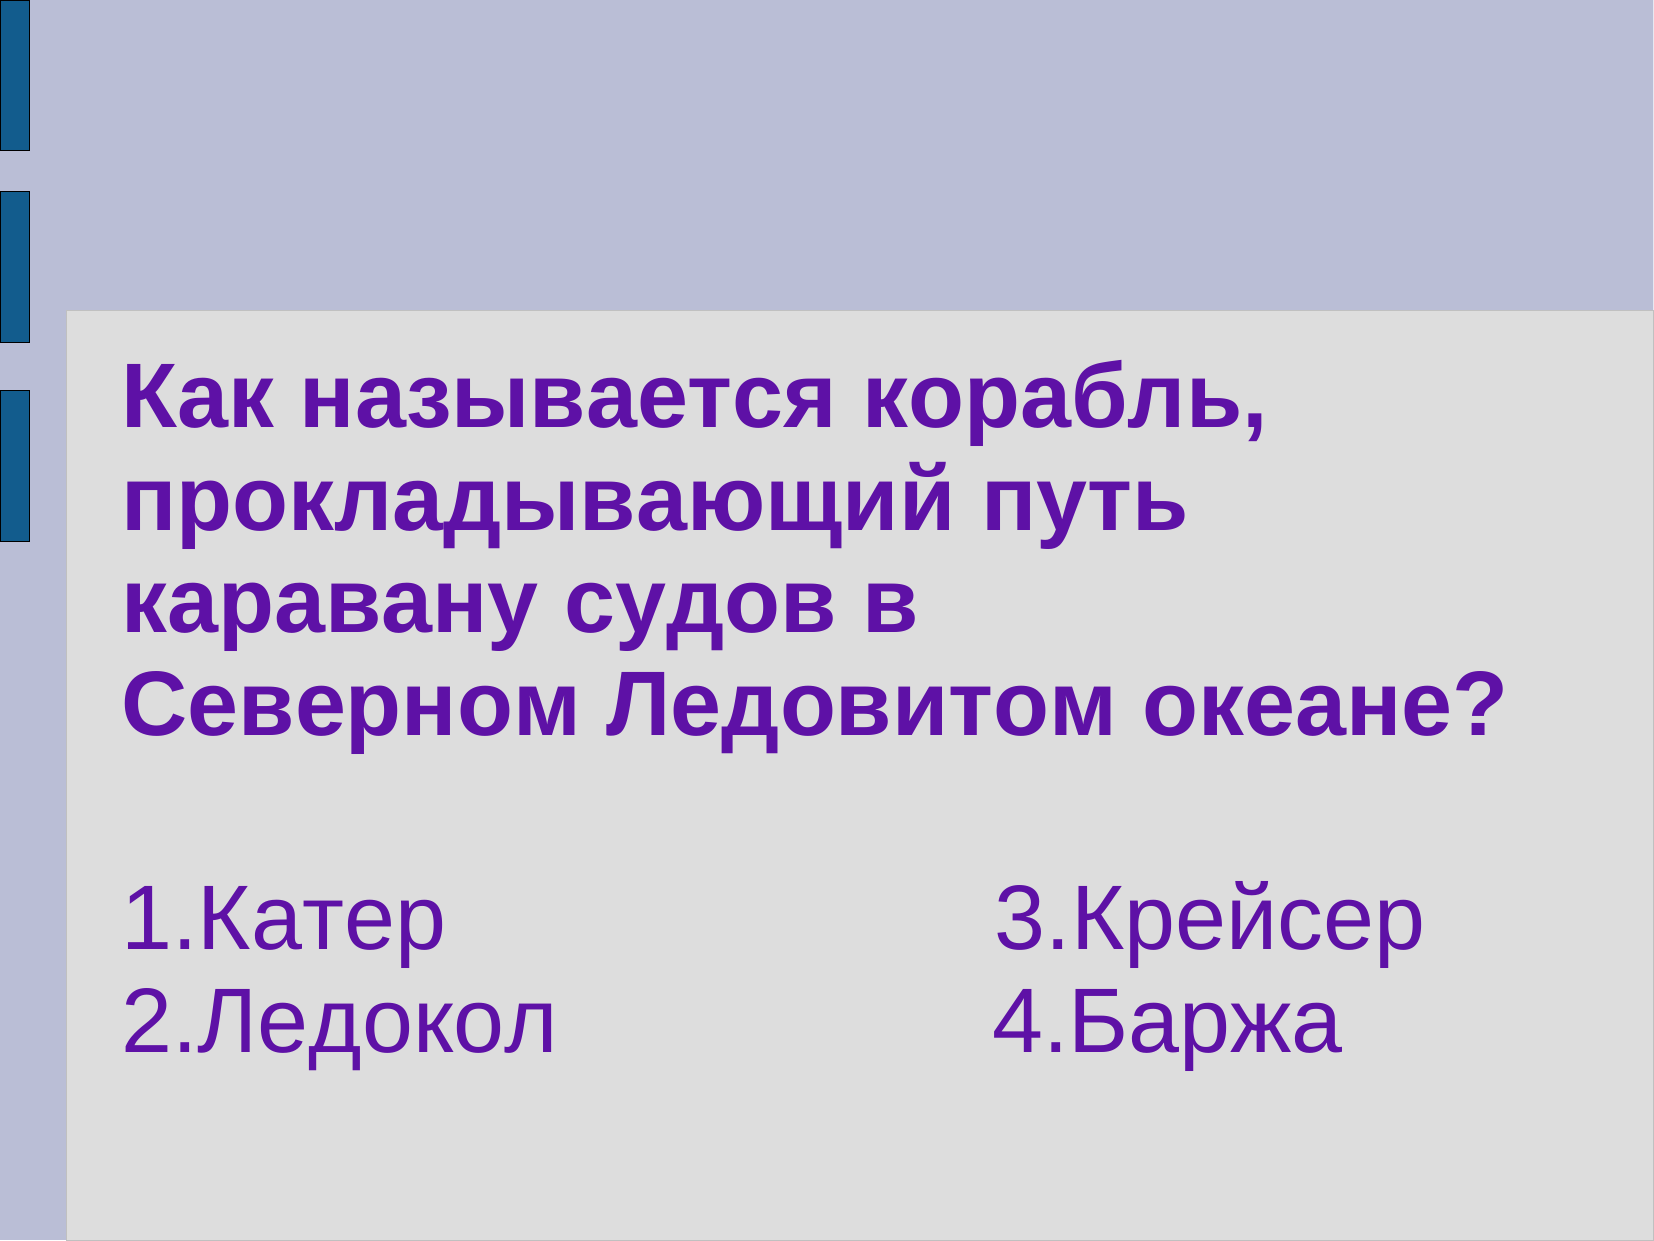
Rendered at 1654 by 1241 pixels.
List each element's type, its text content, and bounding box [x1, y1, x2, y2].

list Как называется корабль, прокладывающий путь каравану судов в Северном Ледовитом океане? 1.Катер 3.Крейсер 2.Ледокол 4.Баржа [121, 344, 1534, 1127]
